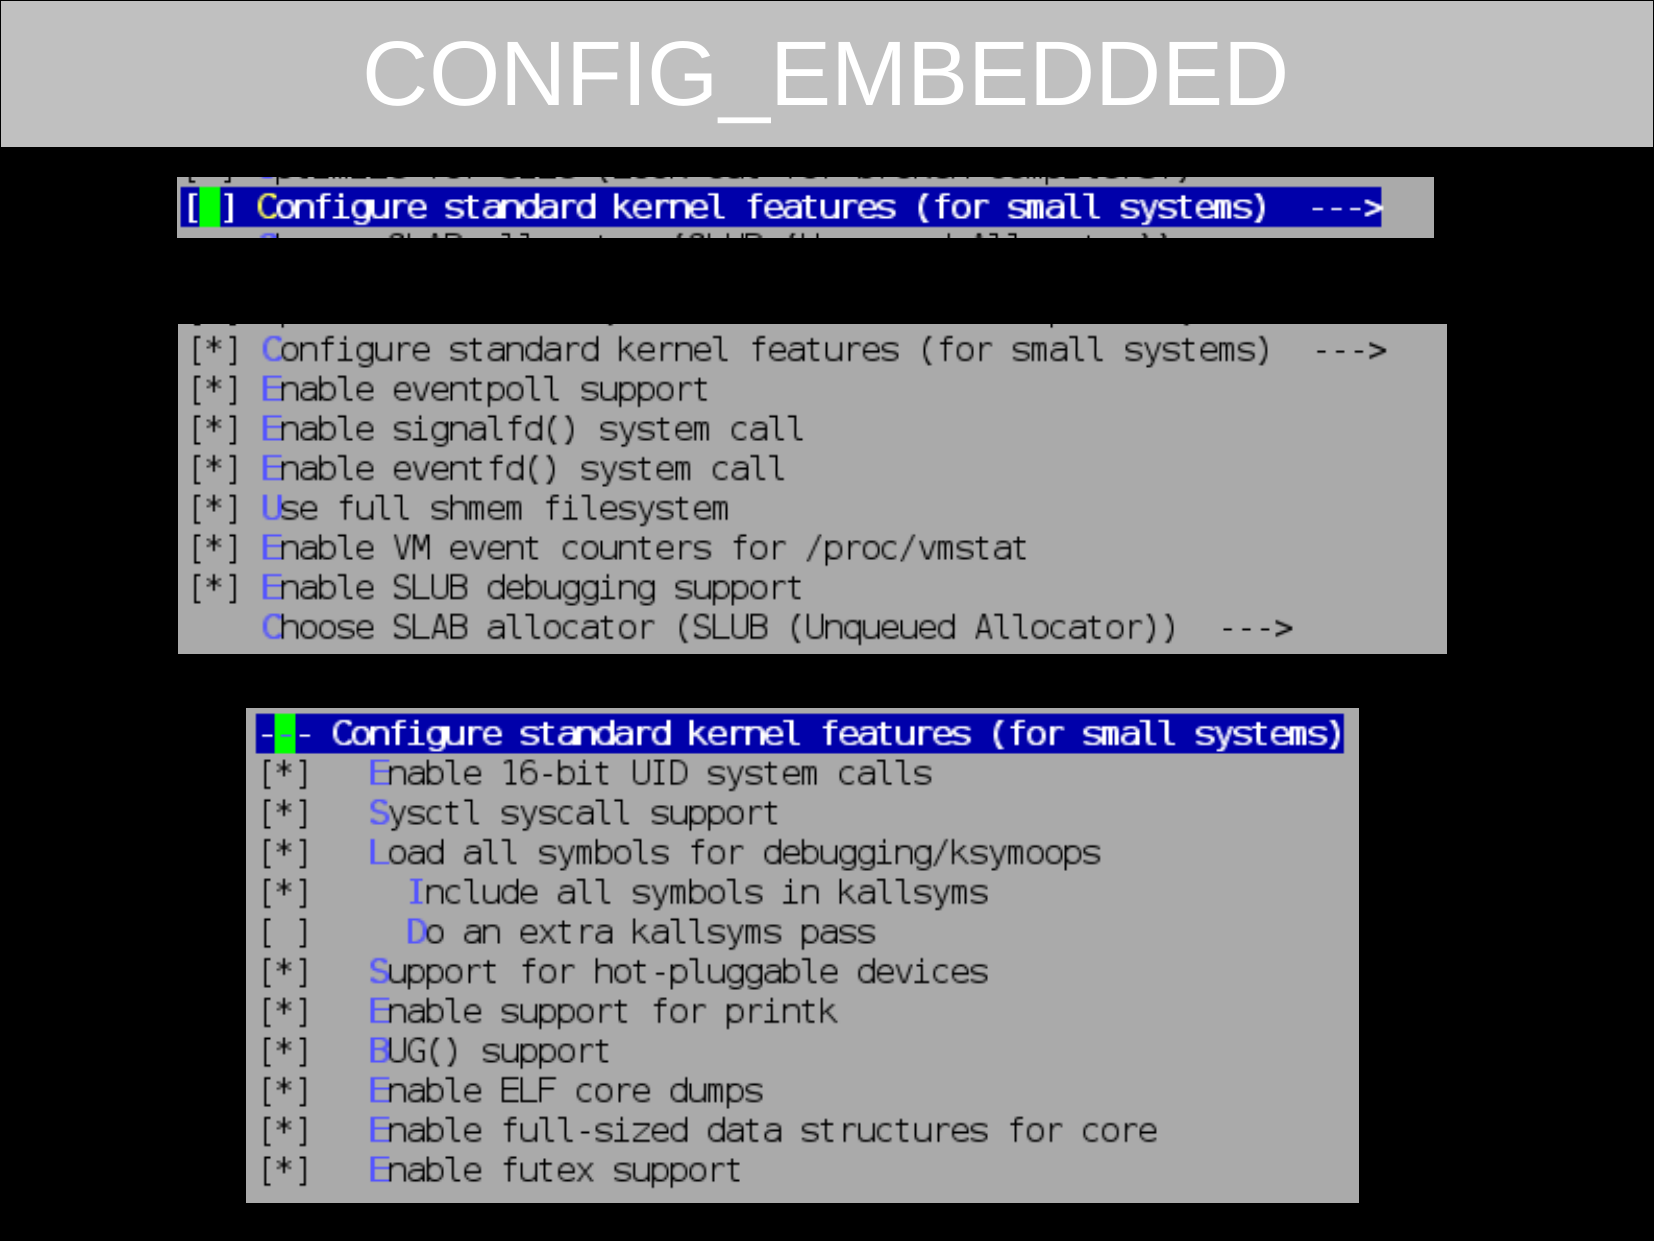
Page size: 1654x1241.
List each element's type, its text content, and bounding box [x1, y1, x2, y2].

title CONFIG_EMBEDDED [0, 0, 1654, 148]
picture [246, 708, 1359, 1203]
picture [177, 177, 1434, 238]
picture [178, 324, 1447, 654]
